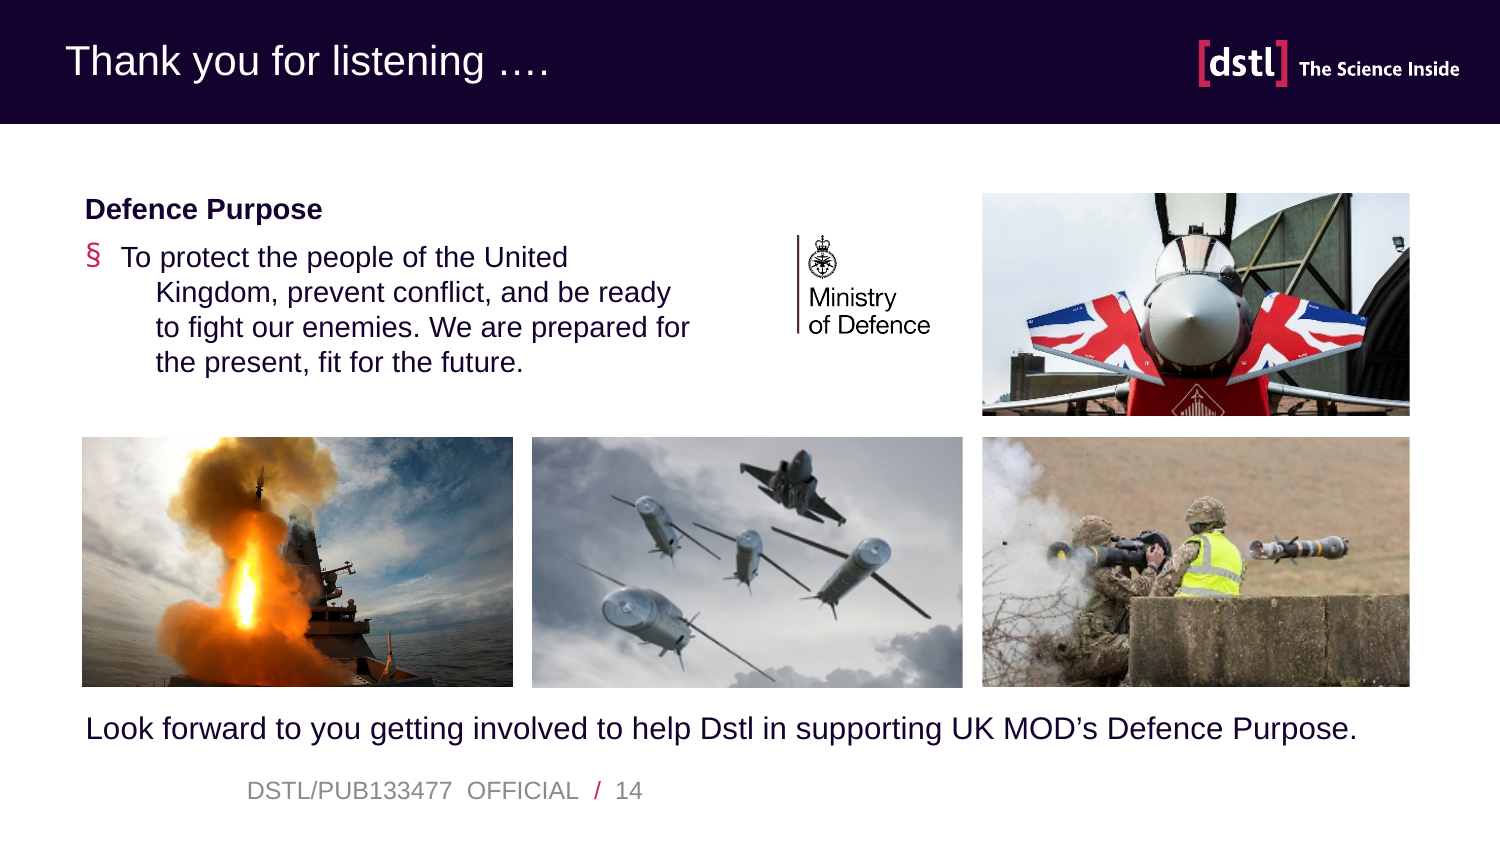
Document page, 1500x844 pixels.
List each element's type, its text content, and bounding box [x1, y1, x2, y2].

picture [982, 193, 1410, 416]
picture [532, 437, 963, 688]
list Look forward to you getting involved to help Dstl in supporting UK MOD’s Defence Purpose. [71, 705, 1442, 757]
list Defence Purpose To protect the people of the United Kingdom, prevent conflict, and be ready to fight our enemies. We are prepared for the present, fit for the future. [70, 183, 715, 399]
text_box DSTL/PUB133477 OFFICIAL / 14 [232, 767, 1459, 812]
picture [82, 437, 513, 687]
title Thank you for listening …. [5, 8, 1129, 115]
picture [797, 235, 930, 334]
picture [982, 437, 1410, 687]
